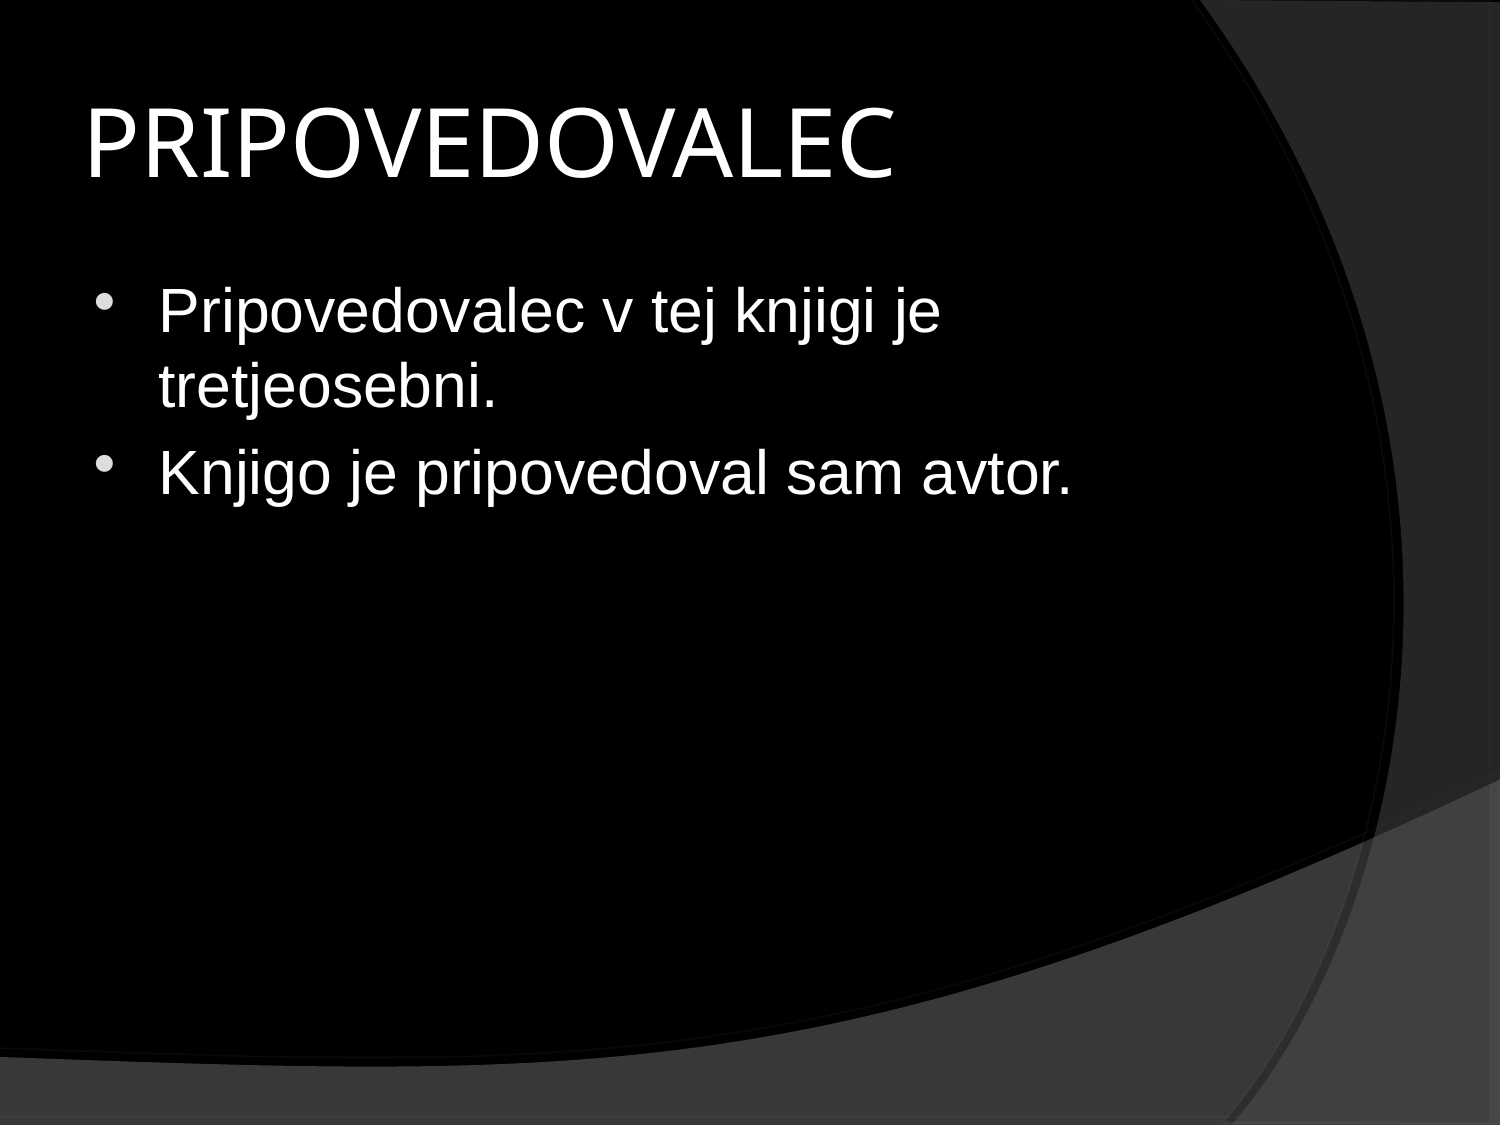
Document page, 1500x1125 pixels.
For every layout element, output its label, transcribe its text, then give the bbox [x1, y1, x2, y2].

title PRIPOVEDOVALEC [75, 45, 1300, 233]
list Pripovedovalec v tej knjigi je tretjeosebni. Knjigo je pripovedoval sam avtor. [75, 262, 1300, 1005]
